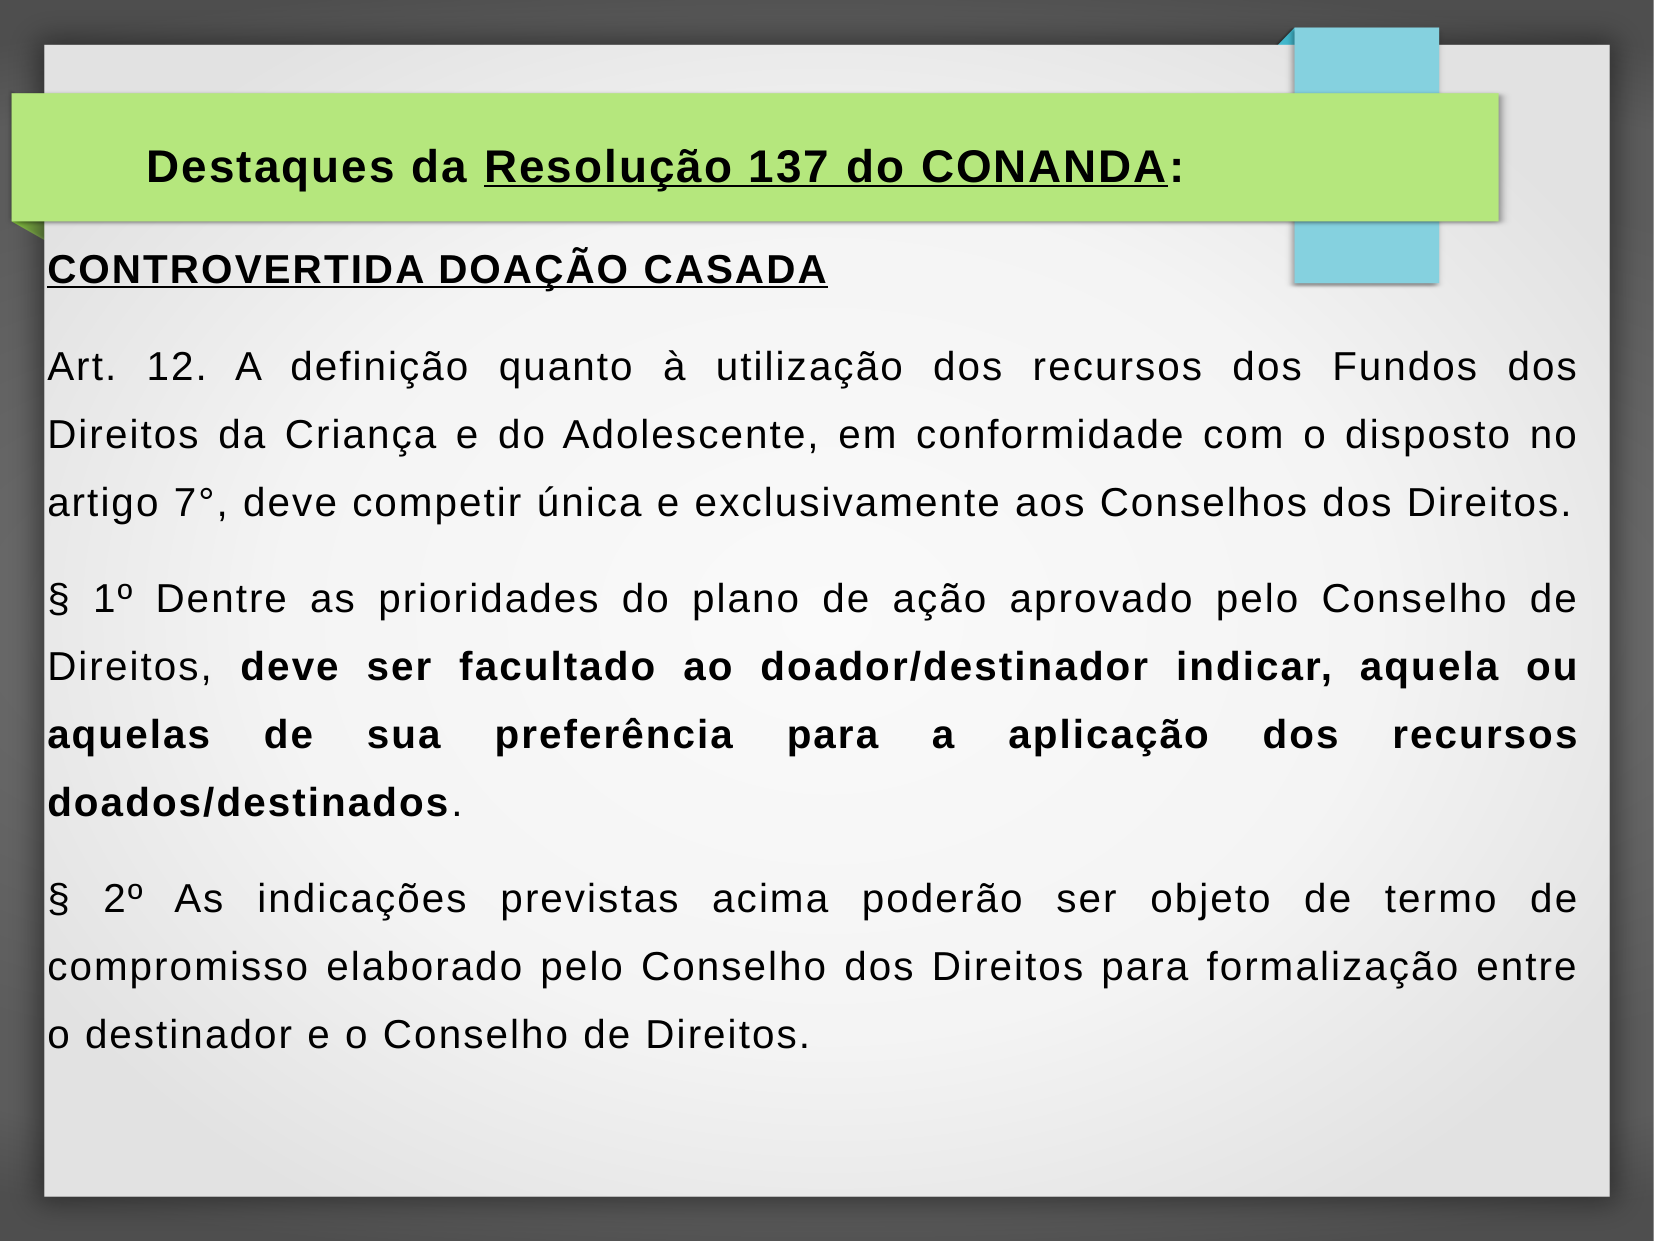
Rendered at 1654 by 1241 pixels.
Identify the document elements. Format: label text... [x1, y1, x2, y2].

picture [0, 0, 1654, 1241]
list CONTROVERTIDA DOAÇÃO CASADA Art. 12. A definição quanto à utilização dos recursos dos Fundos dos Direitos da Criança e do Adolescente, em conformidade com o disposto no artigo 7°, deve competir única e exclusivamente aos Conselhos dos Direitos. § 1º Dentre as prioridades do plano de ação aprovado pelo Conselho de Direitos, deve ser facultado ao doador/destinador indicar, aquela ou aquelas de sua preferência para a aplicação dos recursos doados/destinados. § 2º As indicações previstas acima poderão ser objeto de termo de compromisso elaborado pelo Conselho dos Direitos para formalização entre o destinador e o Conselho de Direitos. [47, 224, 1583, 1170]
title Destaques da Resolução 137 do CONANDA: [82, 94, 1264, 213]
